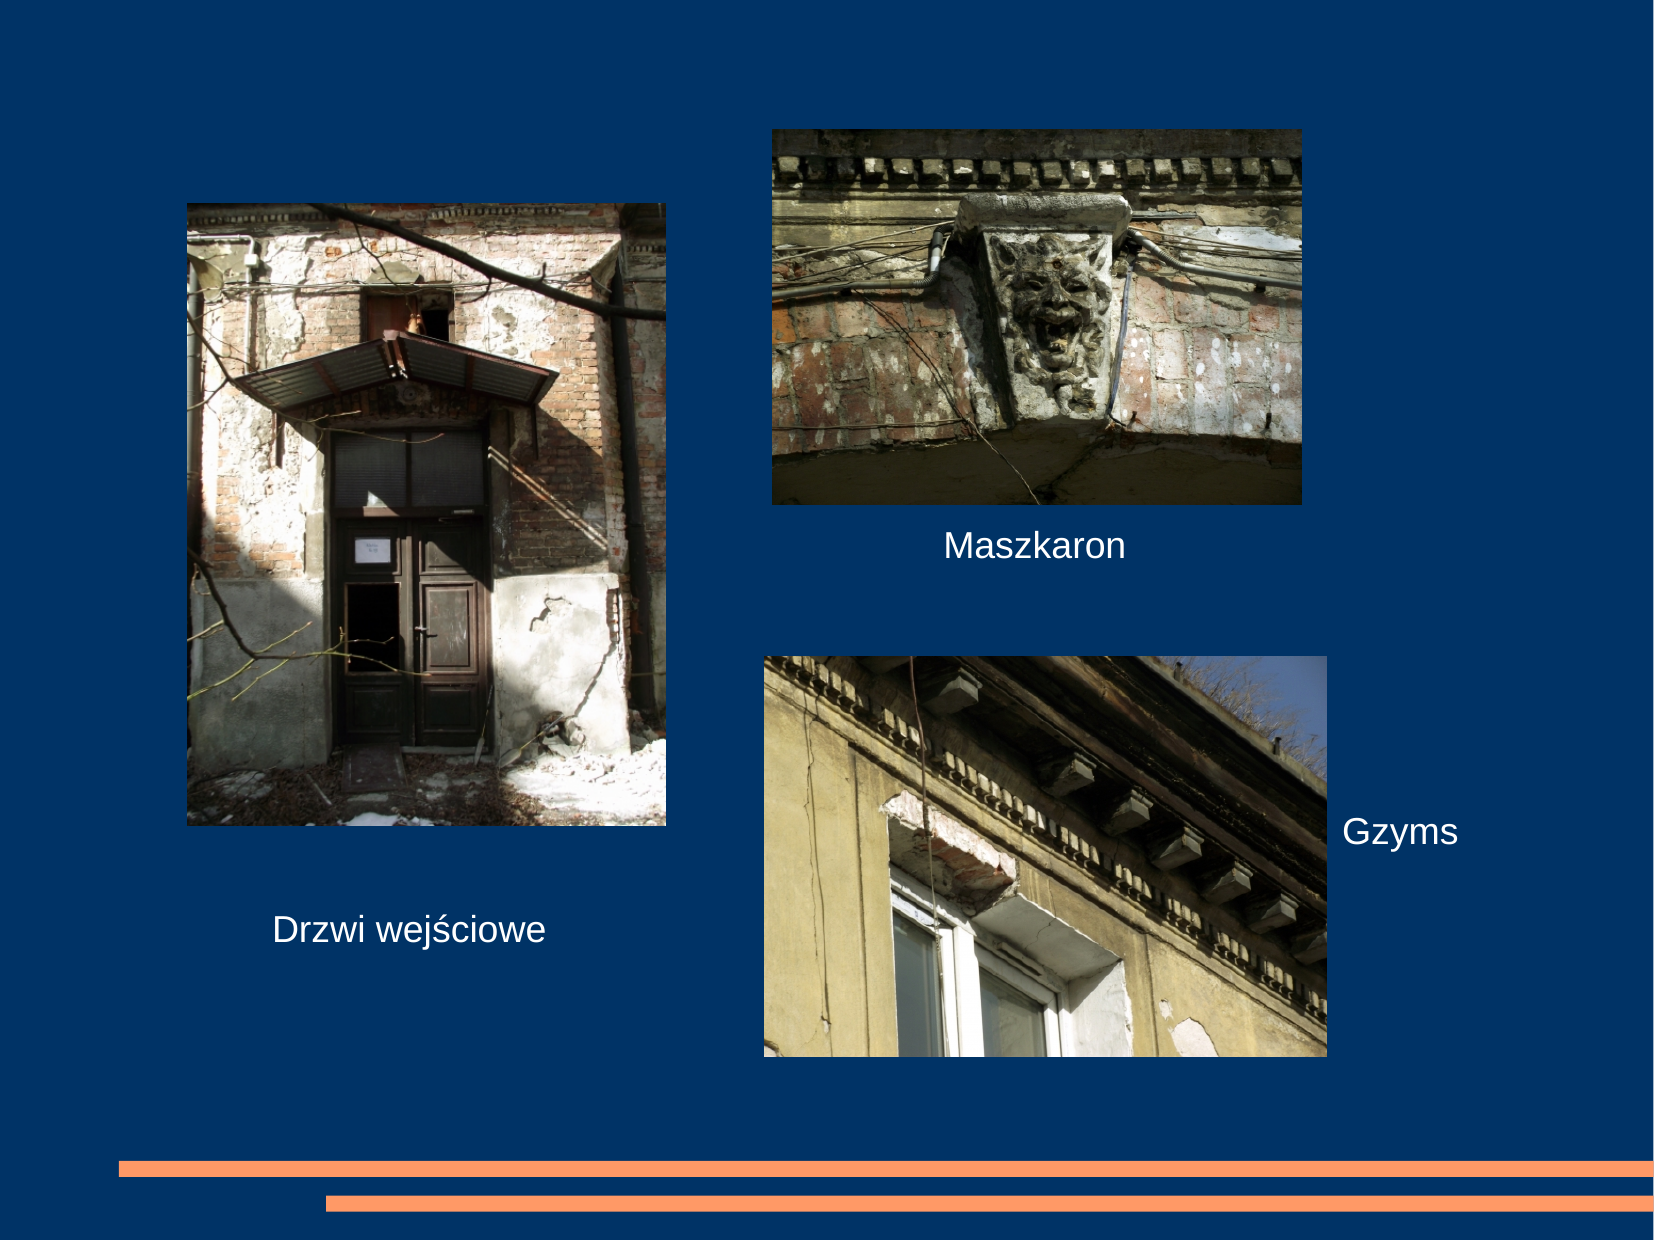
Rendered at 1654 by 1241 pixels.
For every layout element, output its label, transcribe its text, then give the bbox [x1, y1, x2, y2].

text_box Gzyms [1327, 802, 1474, 860]
text_box Drzwi wejściowe [257, 900, 559, 958]
text_box Maszkaron [928, 516, 1142, 574]
picture [772, 129, 1302, 505]
picture [764, 656, 1327, 1057]
picture [187, 203, 666, 826]
